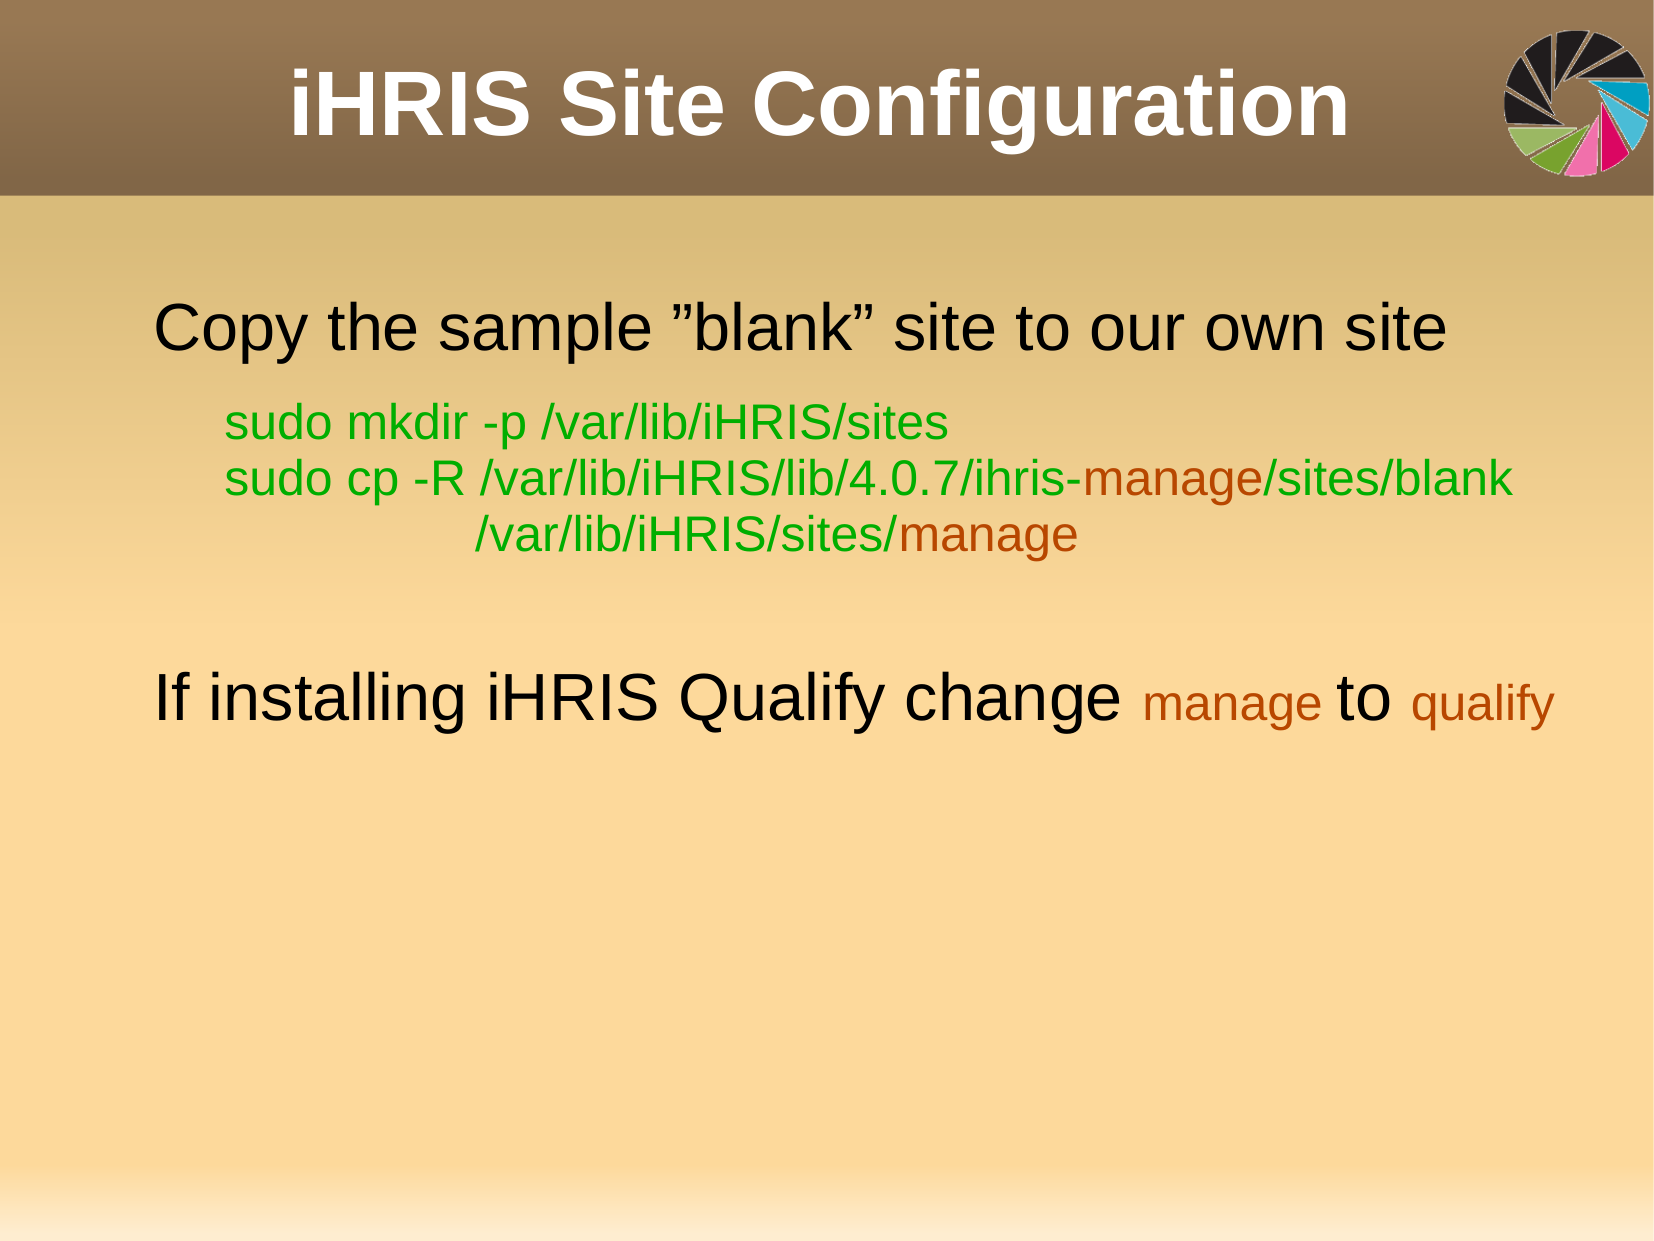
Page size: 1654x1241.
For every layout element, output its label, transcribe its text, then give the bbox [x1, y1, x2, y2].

picture [0, 0, 1654, 1241]
list Copy the sample ”blank” site to our own site sudo mkdir -p /var/lib/iHRIS/sites sudo cp -R /var/lib/iHRIS/lib/4.0.7/ihris-manage/sites/blank /var/lib/iHRIS/sites/manage If installing iHRIS Qualify change manage to qualify [82, 290, 1571, 1094]
title iHRIS Site Configuration [76, 7, 1565, 200]
